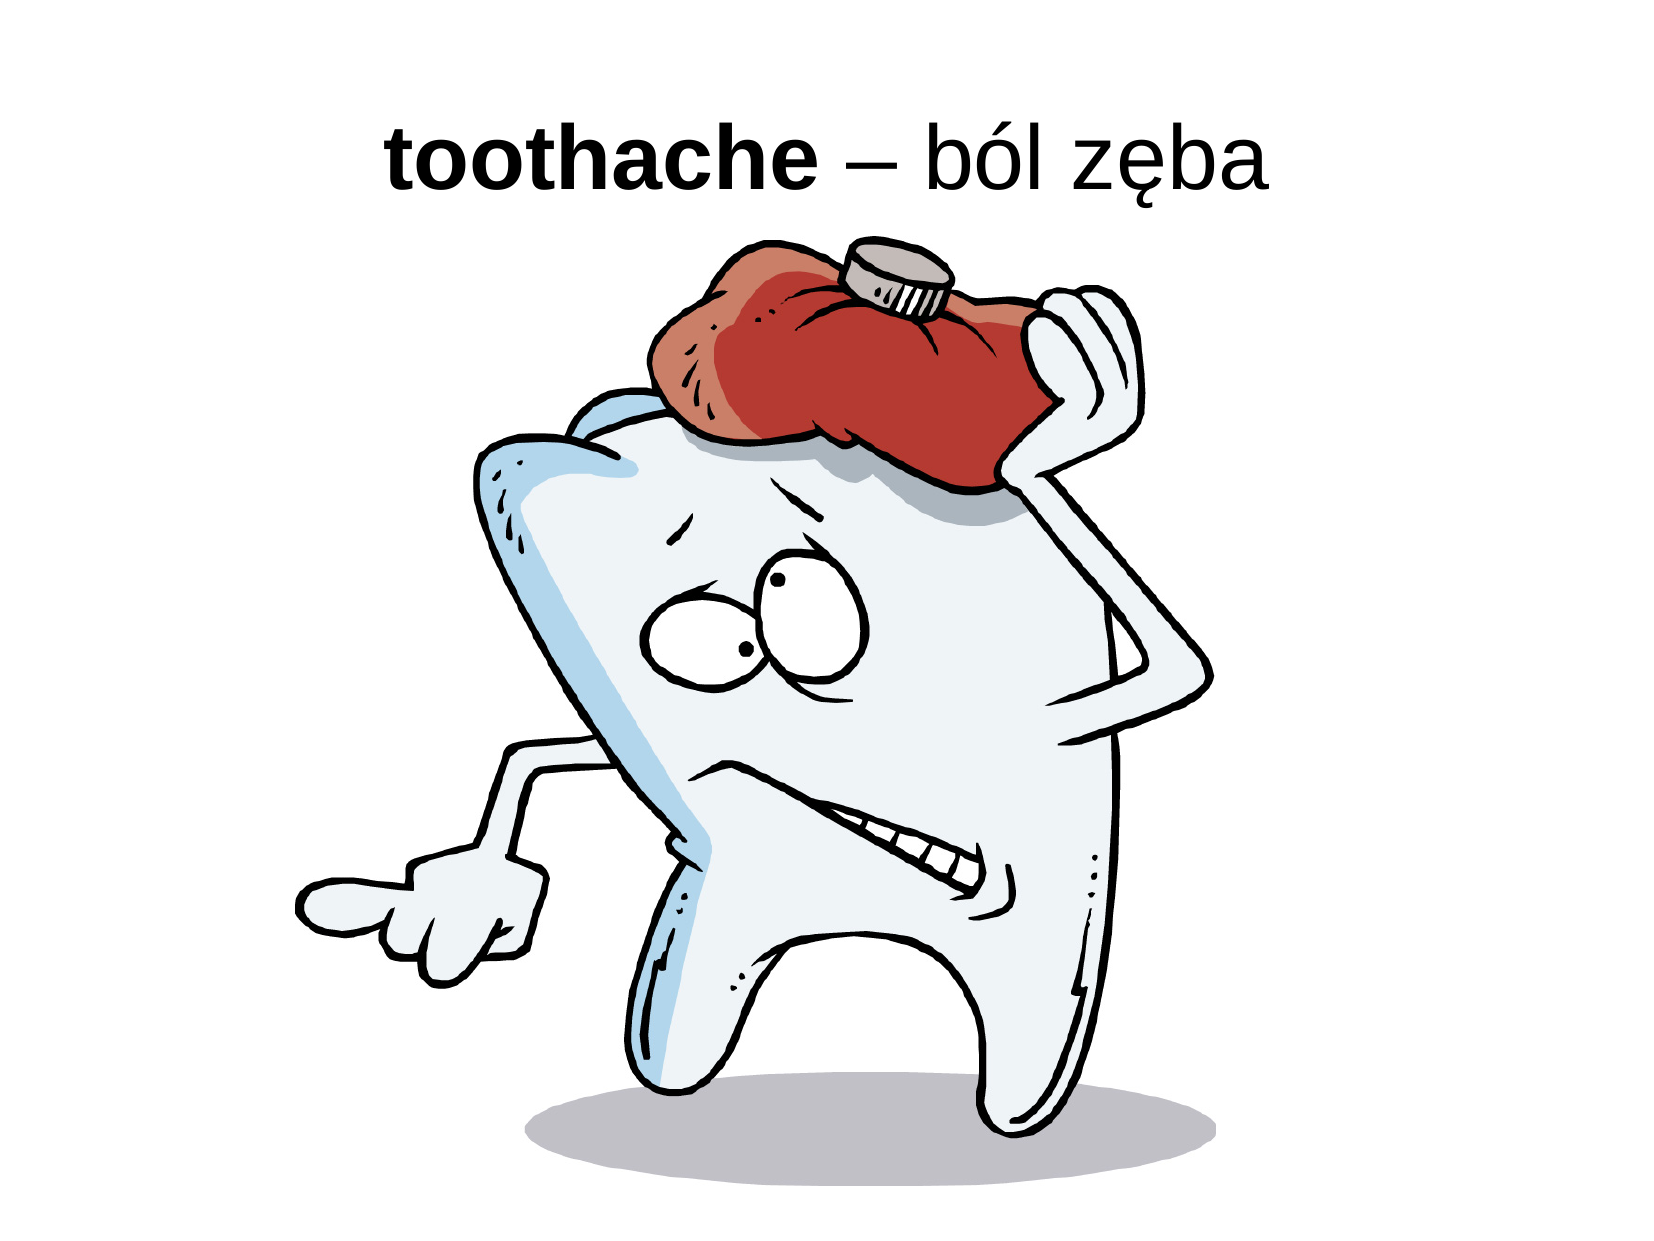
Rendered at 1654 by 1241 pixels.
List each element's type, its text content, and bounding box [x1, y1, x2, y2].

picture [295, 236, 1216, 1186]
title toothache – ból zęba [82, 49, 1571, 257]
